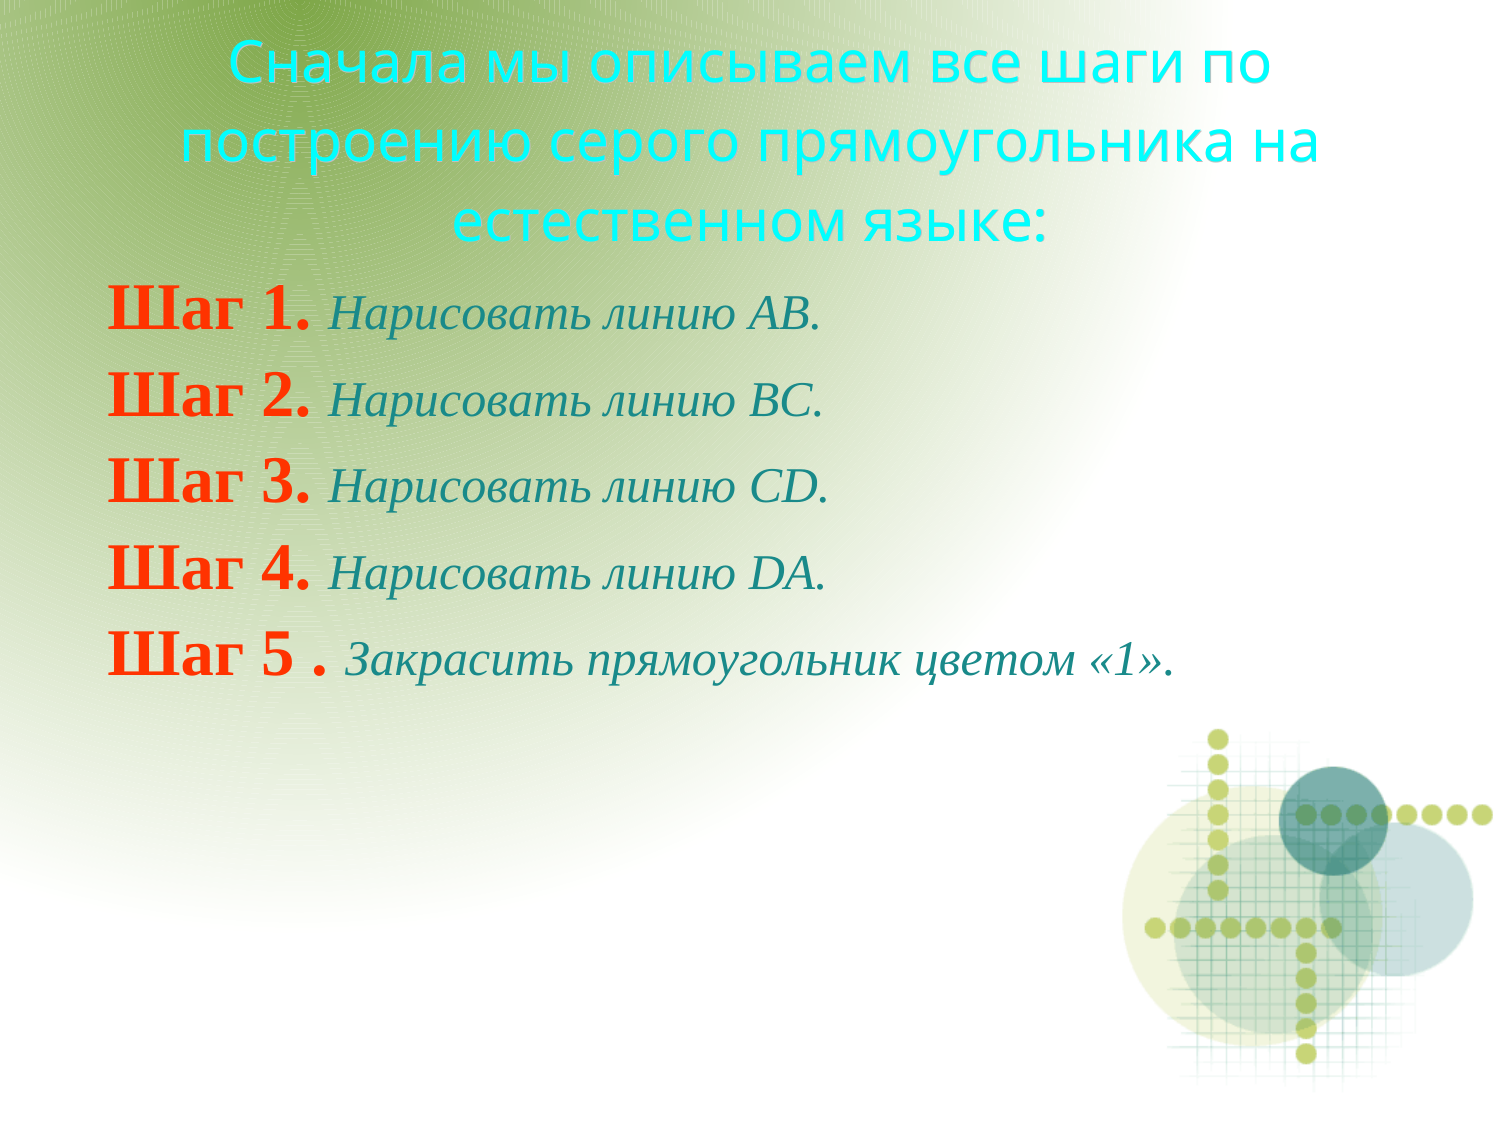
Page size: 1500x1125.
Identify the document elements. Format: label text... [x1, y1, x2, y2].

title Сначала мы описываем все шаги по построению серого прямоугольника на естественном языке: [75, 45, 1426, 233]
list Шаг 1. Нарисовать линию AB. Шаг 2. Нарисовать линию BC. Шаг 3. Нарисовать линию CD. Шаг 4. Нарисовать линию DA. Шаг 5 . Закрасить прямоугольник цветом «1». [75, 262, 1426, 1006]
picture [1110, 718, 1500, 1098]
